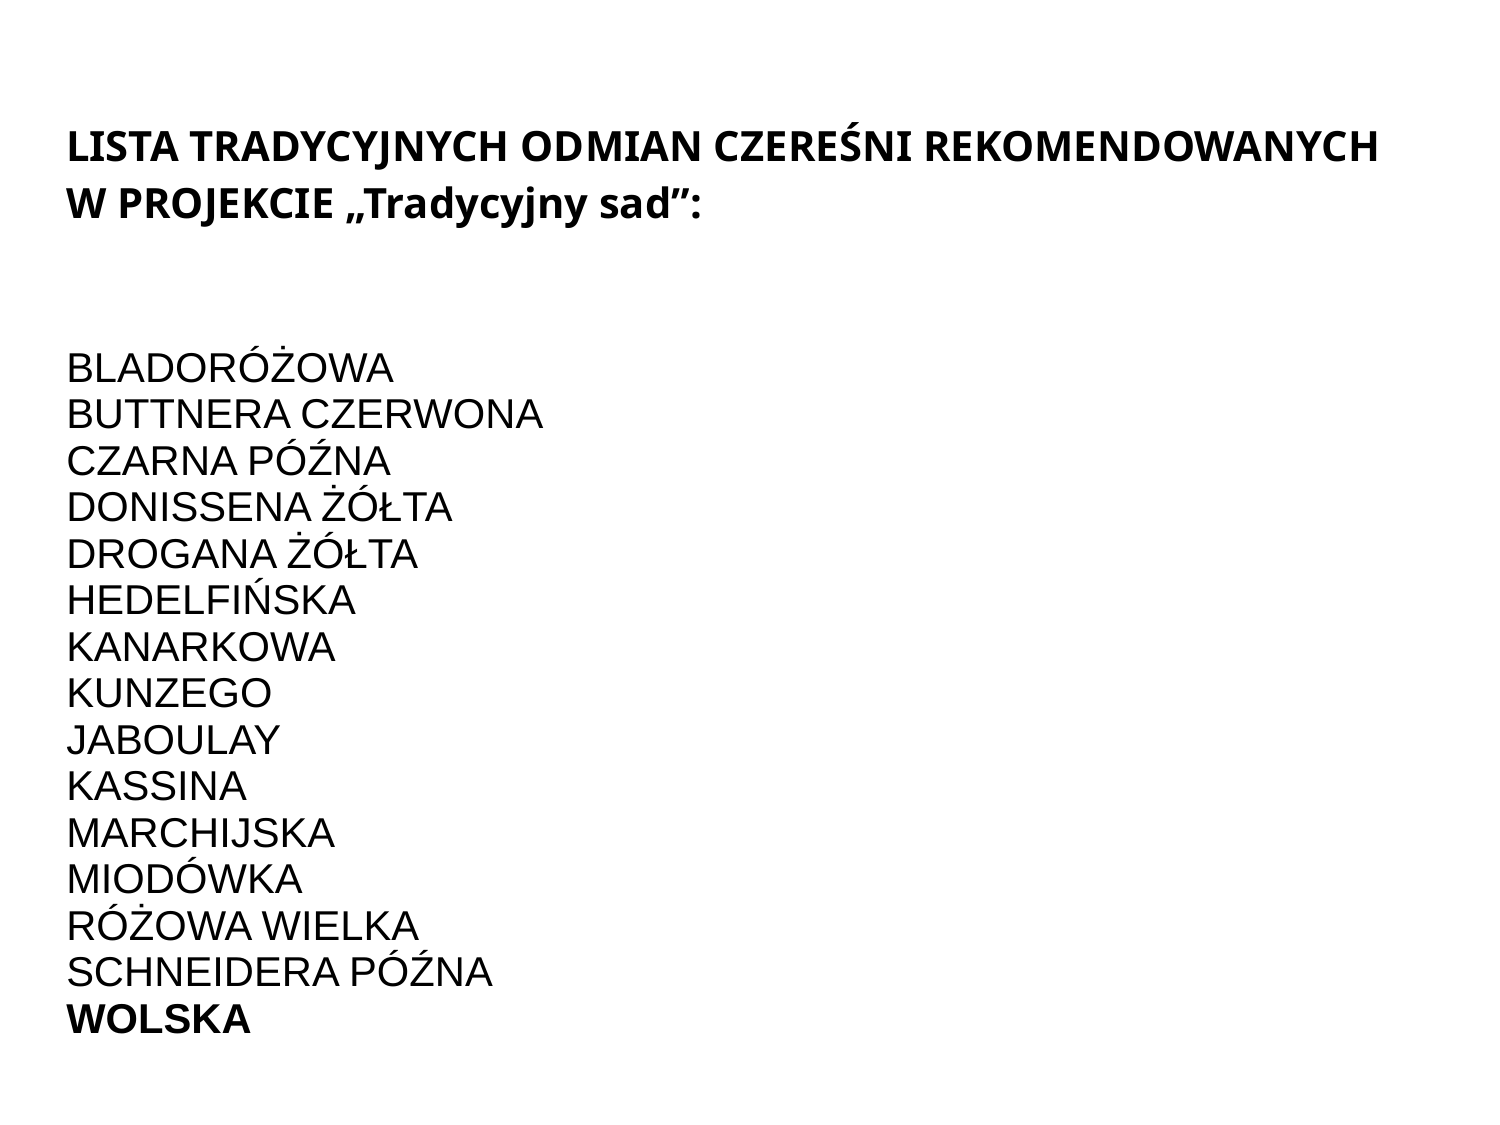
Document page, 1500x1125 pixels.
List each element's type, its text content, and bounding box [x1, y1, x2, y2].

text_box LISTA TRADYCYJNYCH ODMIAN CZEREŚNI REKOMENDOWANYCH W PROJEKCIE „Tradycyjny sad”: BLADORÓŻOWA BUTTNERA CZERWONA CZARNA PÓŹNA DONISSENA ŻÓŁTA DROGANA ŻÓŁTA HEDELFIŃSKA KANARKOWA KUNZEGO JABOULAY KASSINA MARCHIJSKA MIODÓWKA RÓŻOWA WIELKA SCHNEIDERA PÓŹNA WOLSKA [51, 109, 1444, 1050]
